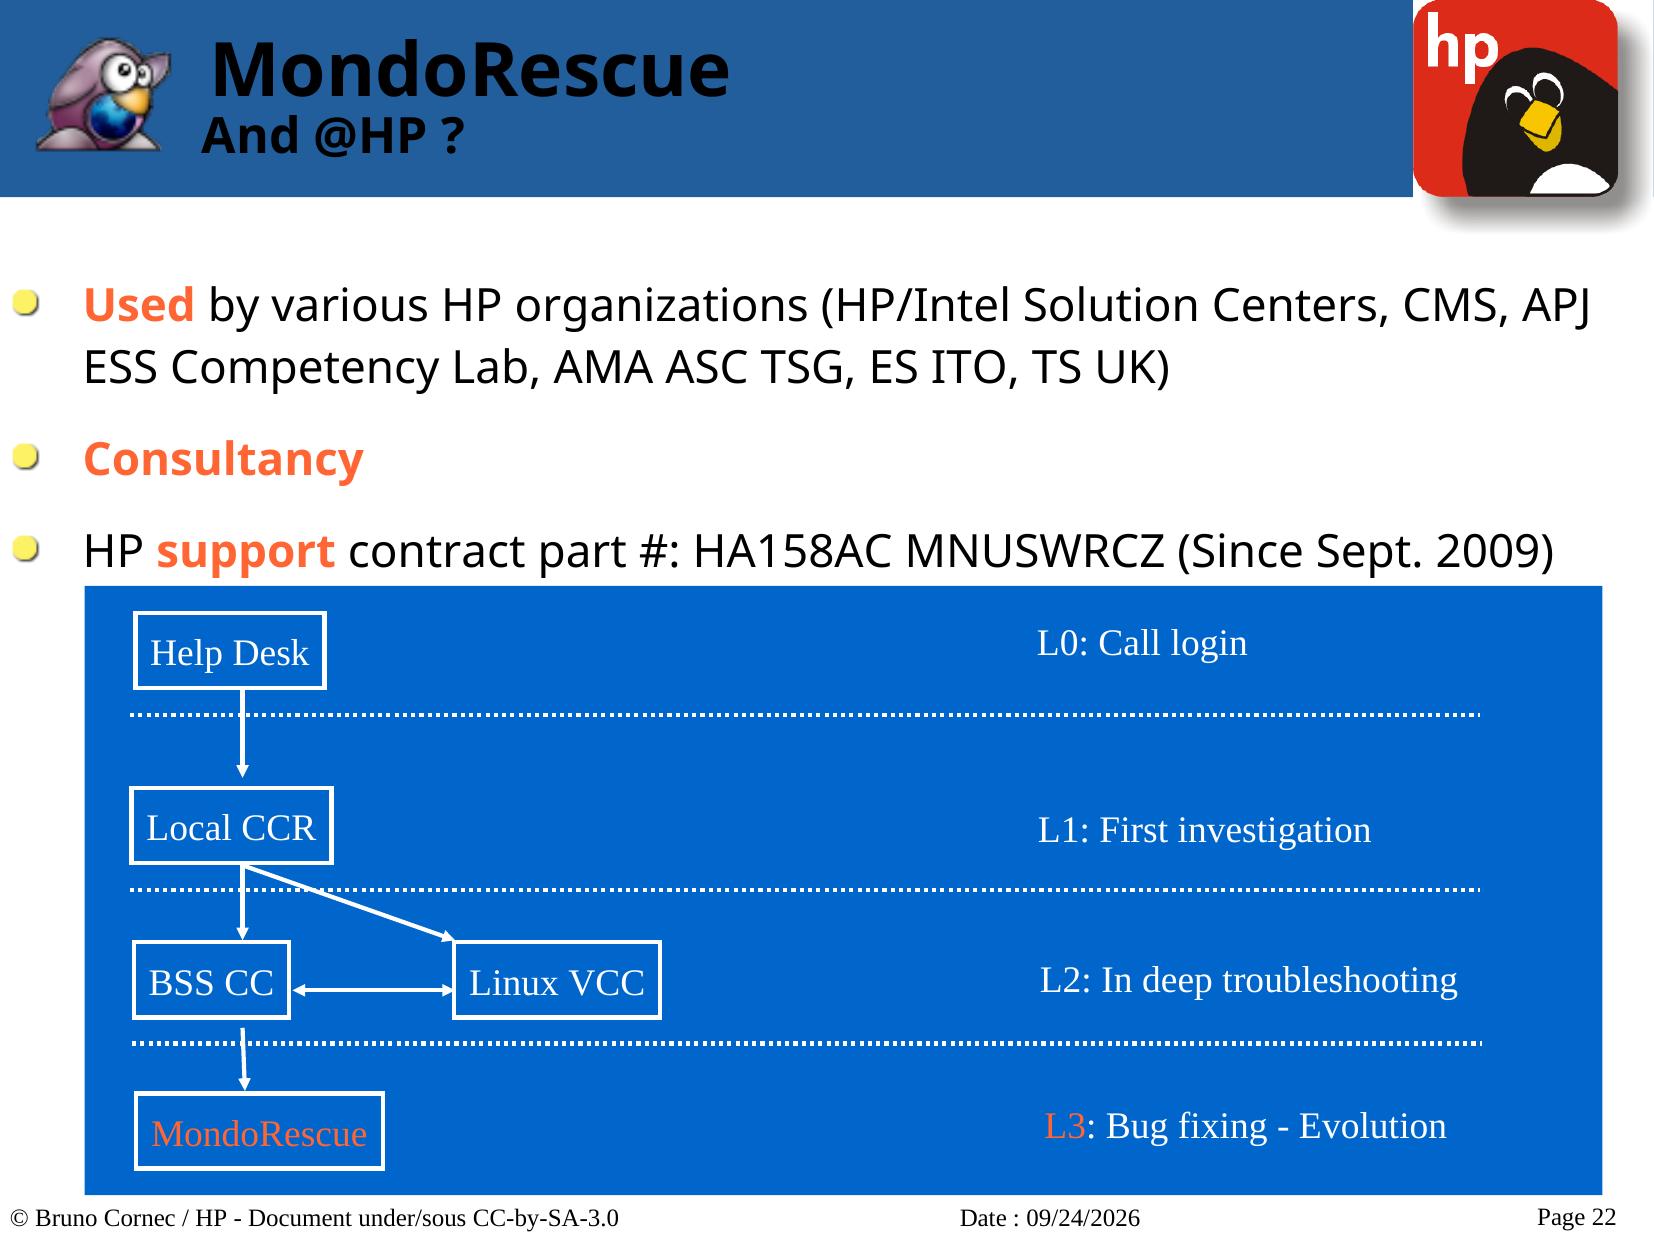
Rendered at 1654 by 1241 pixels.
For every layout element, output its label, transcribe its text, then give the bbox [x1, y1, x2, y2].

text_box L1: First investigation [867, 789, 1543, 866]
text_box Local CCR [131, 787, 332, 864]
title And @HP ? [201, 32, 1191, 241]
text_box L2: In deep troubleshooting [911, 940, 1587, 1016]
text_box Linux VCC [454, 942, 661, 1018]
picture [1413, 0, 1654, 235]
text_box [84, 585, 1603, 1196]
text_box MondoRescue [136, 1093, 383, 1169]
text_box BSS CC [133, 942, 290, 1018]
text_box Help Desk [135, 612, 325, 689]
picture [0, 0, 211, 199]
list Used by various HP organizations (HP/Intel Solution Centers, CMS, APJ ESS Competency Lab, AMA ASC TSG, ES ITO, TS UK) Consultancy HP support contract part #: HA158AC MNUSWRCZ (Since Sept. 2009) [0, 271, 1637, 1158]
text_box L0: Call login [805, 602, 1481, 678]
text_box L3: Bug fixing - Evolution [908, 1085, 1584, 1161]
